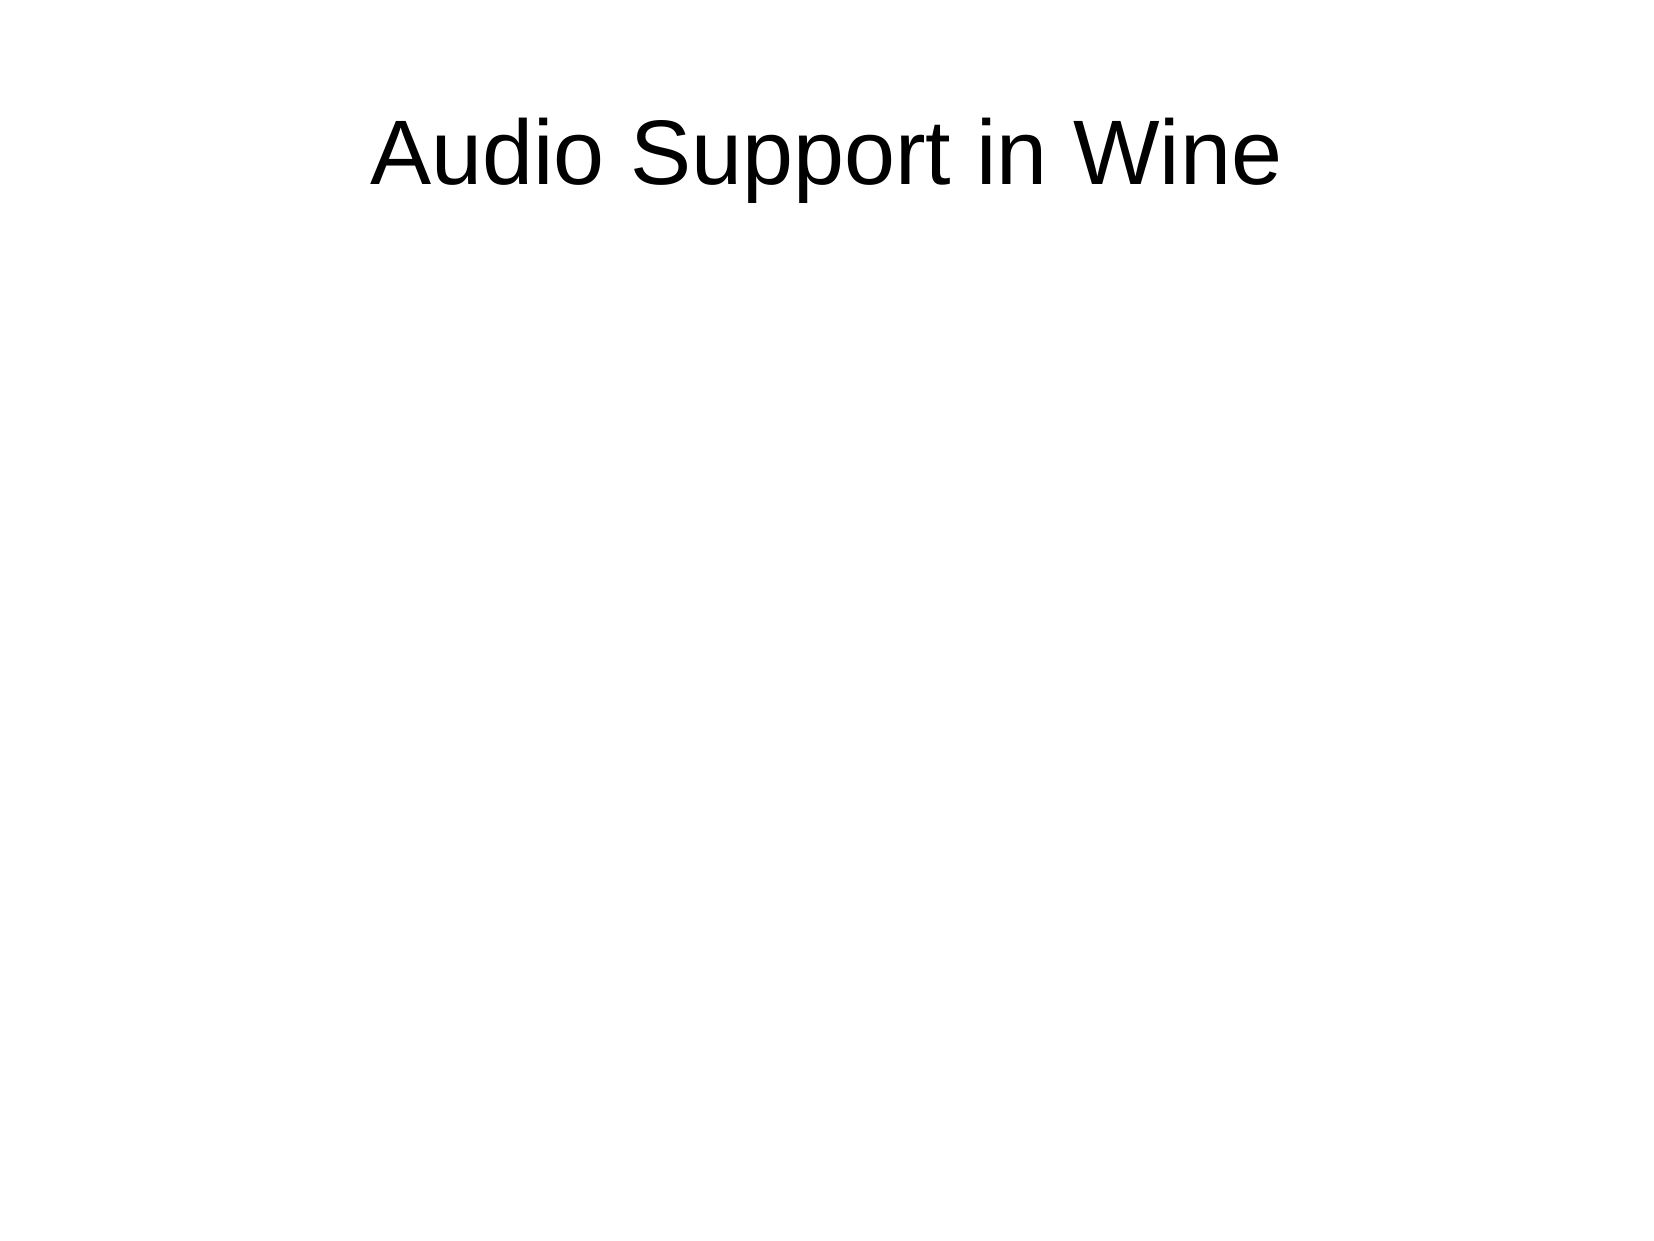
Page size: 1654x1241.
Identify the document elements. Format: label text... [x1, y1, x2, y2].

title Audio Support in Wine [82, 56, 1571, 250]
